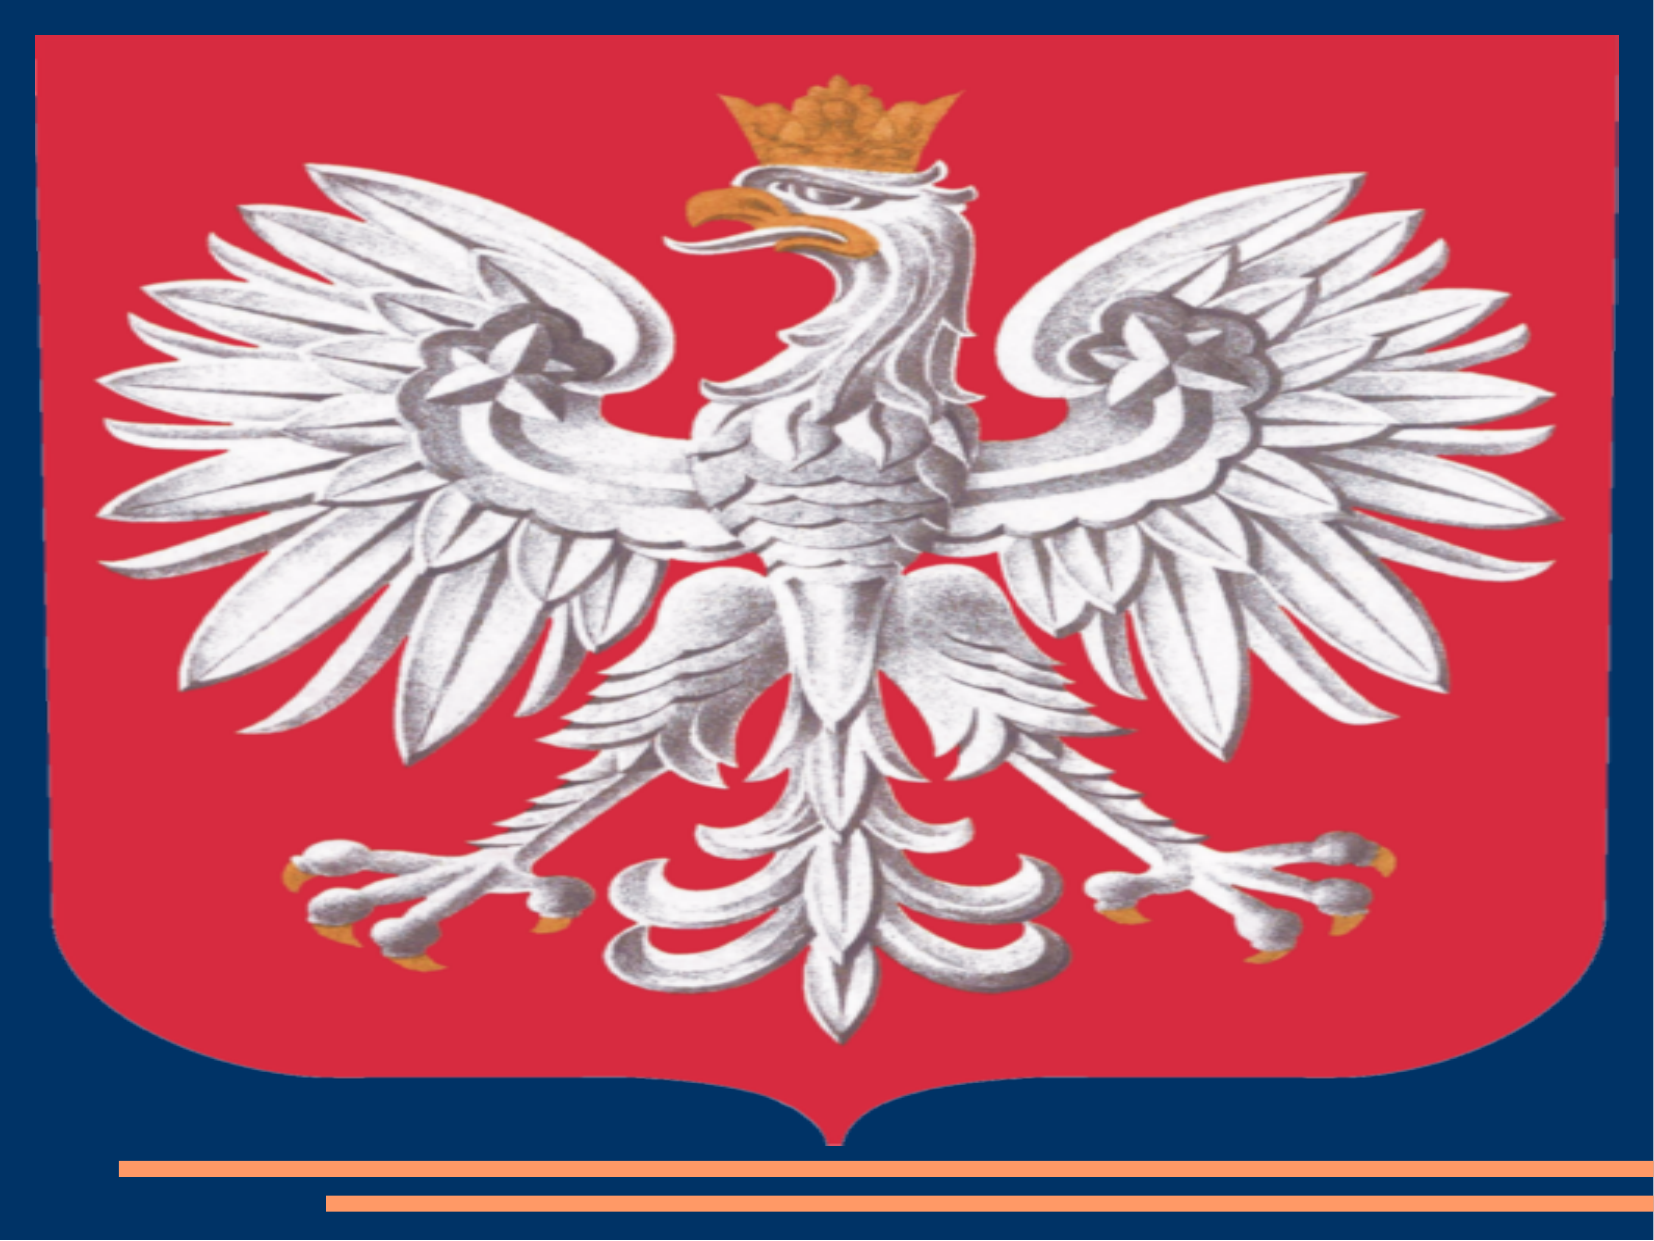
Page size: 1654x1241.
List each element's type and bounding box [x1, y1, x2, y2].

picture [35, 35, 1619, 1146]
